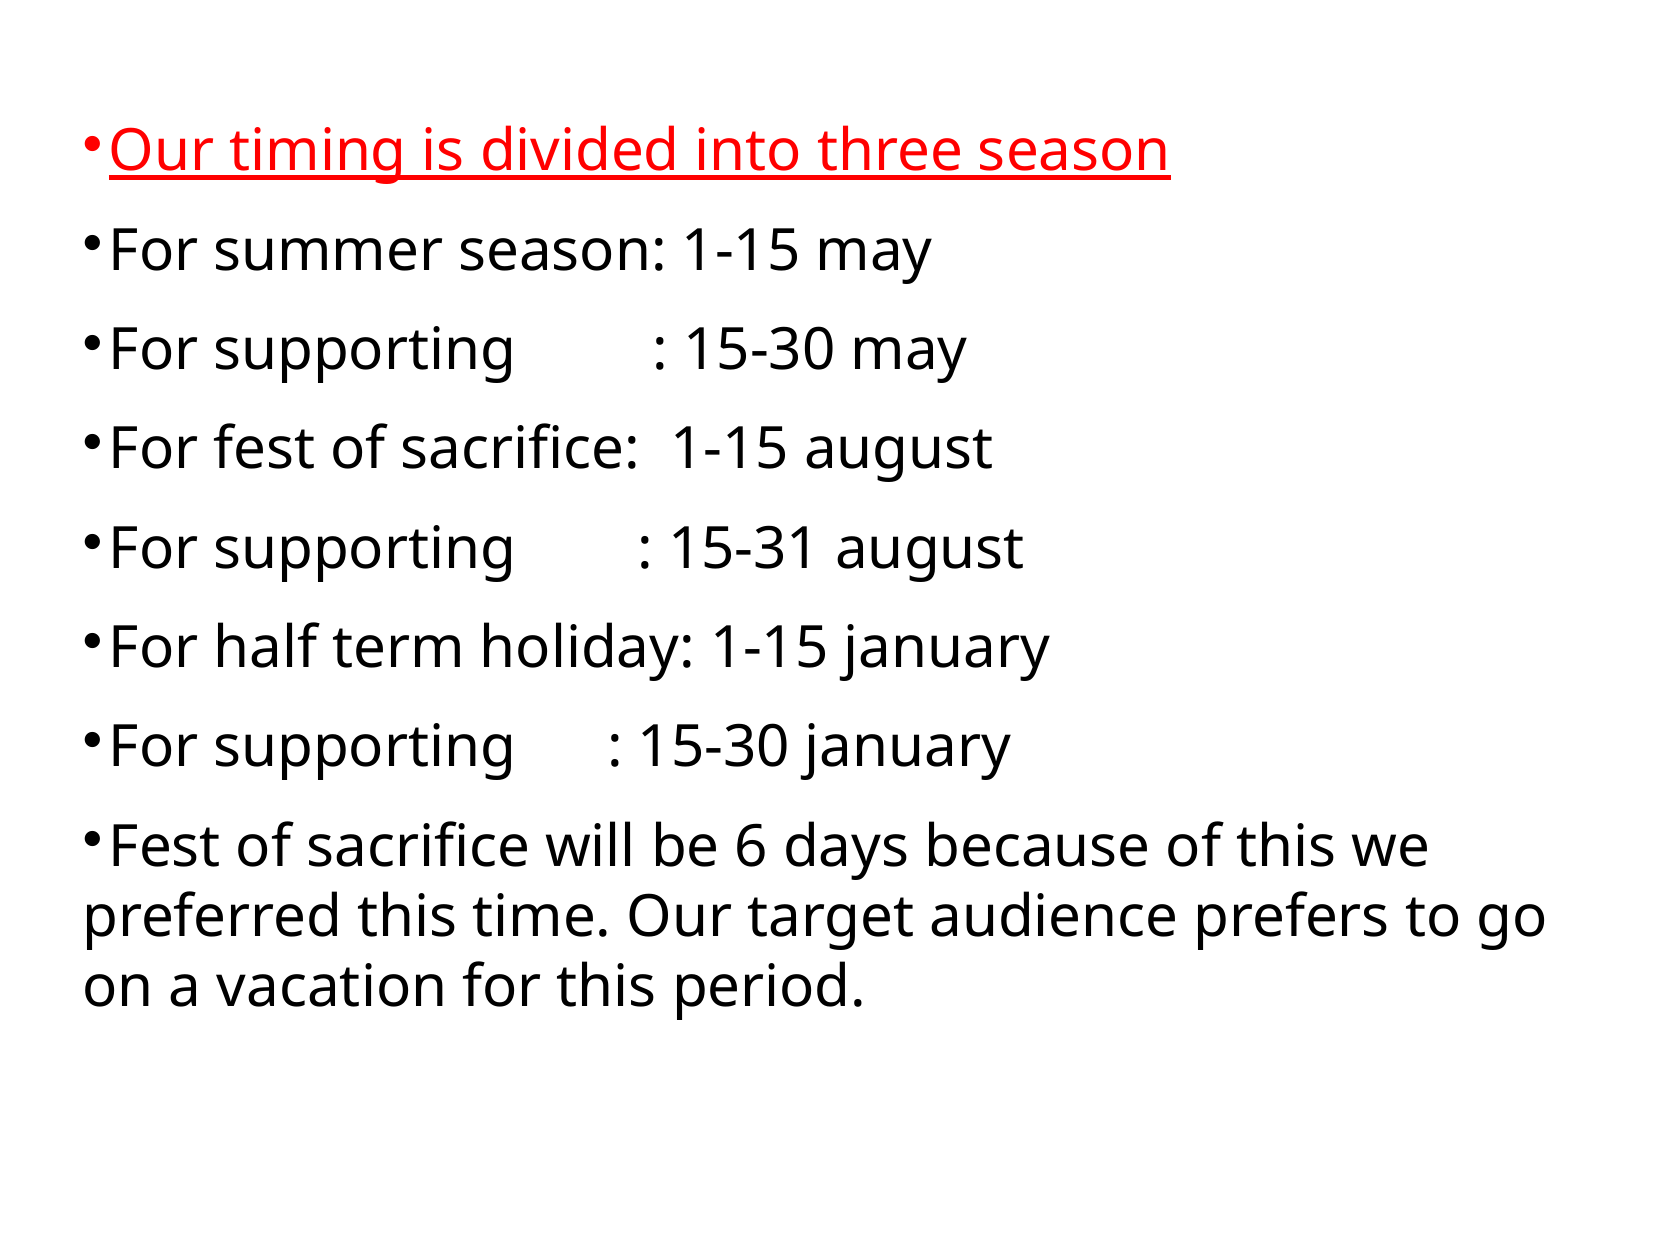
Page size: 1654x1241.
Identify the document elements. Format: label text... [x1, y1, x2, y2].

text_box Our timing is divided into three season For summer season: 1-15 may For supporting : 15-30 may For fest of sacrifice: 1-15 august For supporting : 15-31 august For half term holiday: 1-15 january For supporting : 15-30 january Fest of sacrifice will be 6 days because of this we preferred this time. Our target audience prefers to go on a vacation for this period. [82, 112, 1571, 1109]
